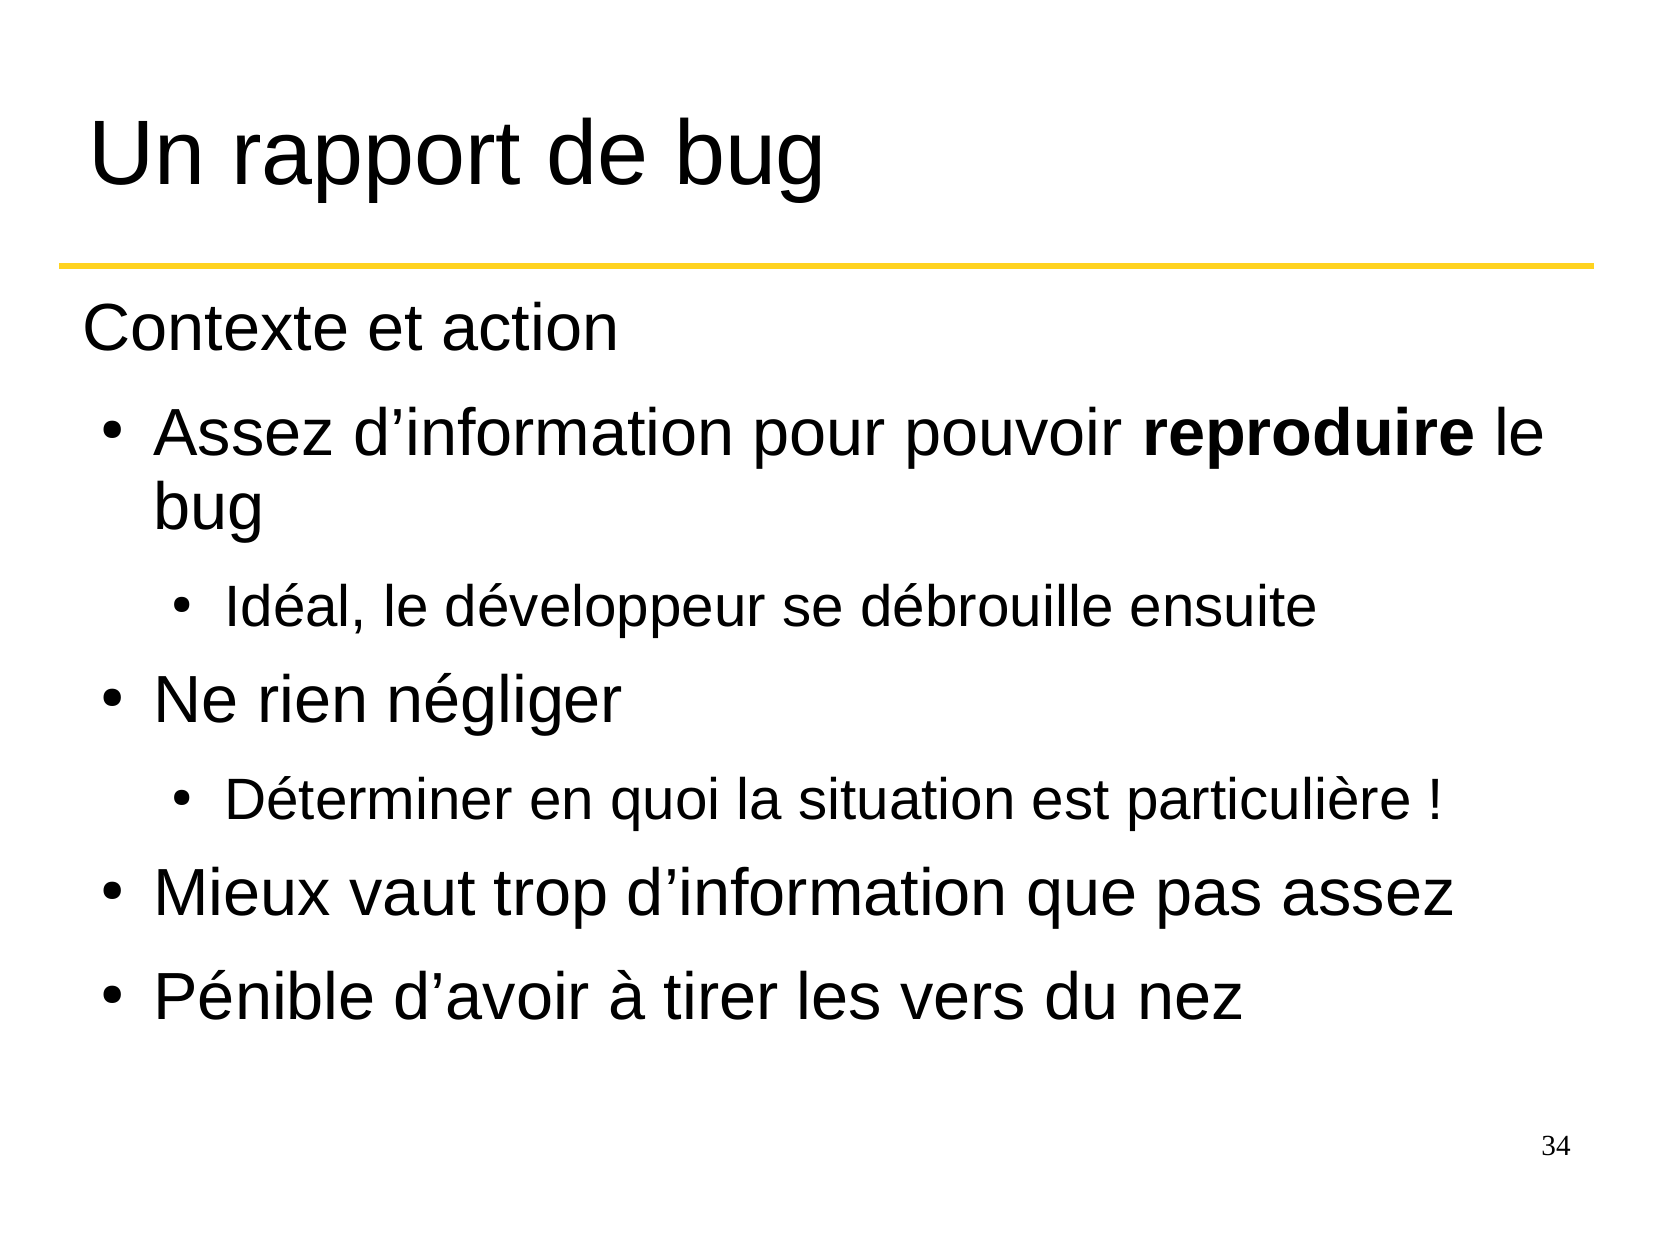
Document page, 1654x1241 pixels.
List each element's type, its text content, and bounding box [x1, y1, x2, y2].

list Contexte et action Assez d’information pour pouvoir reproduire le bug Idéal, le développeur se débrouille ensuite Ne rien négliger Déterminer en quoi la situation est particulière ! Mieux vaut trop d’information que pas assez Pénible d’avoir à tirer les vers du nez [82, 290, 1571, 1152]
title Un rapport de bug [88, 49, 1571, 257]
